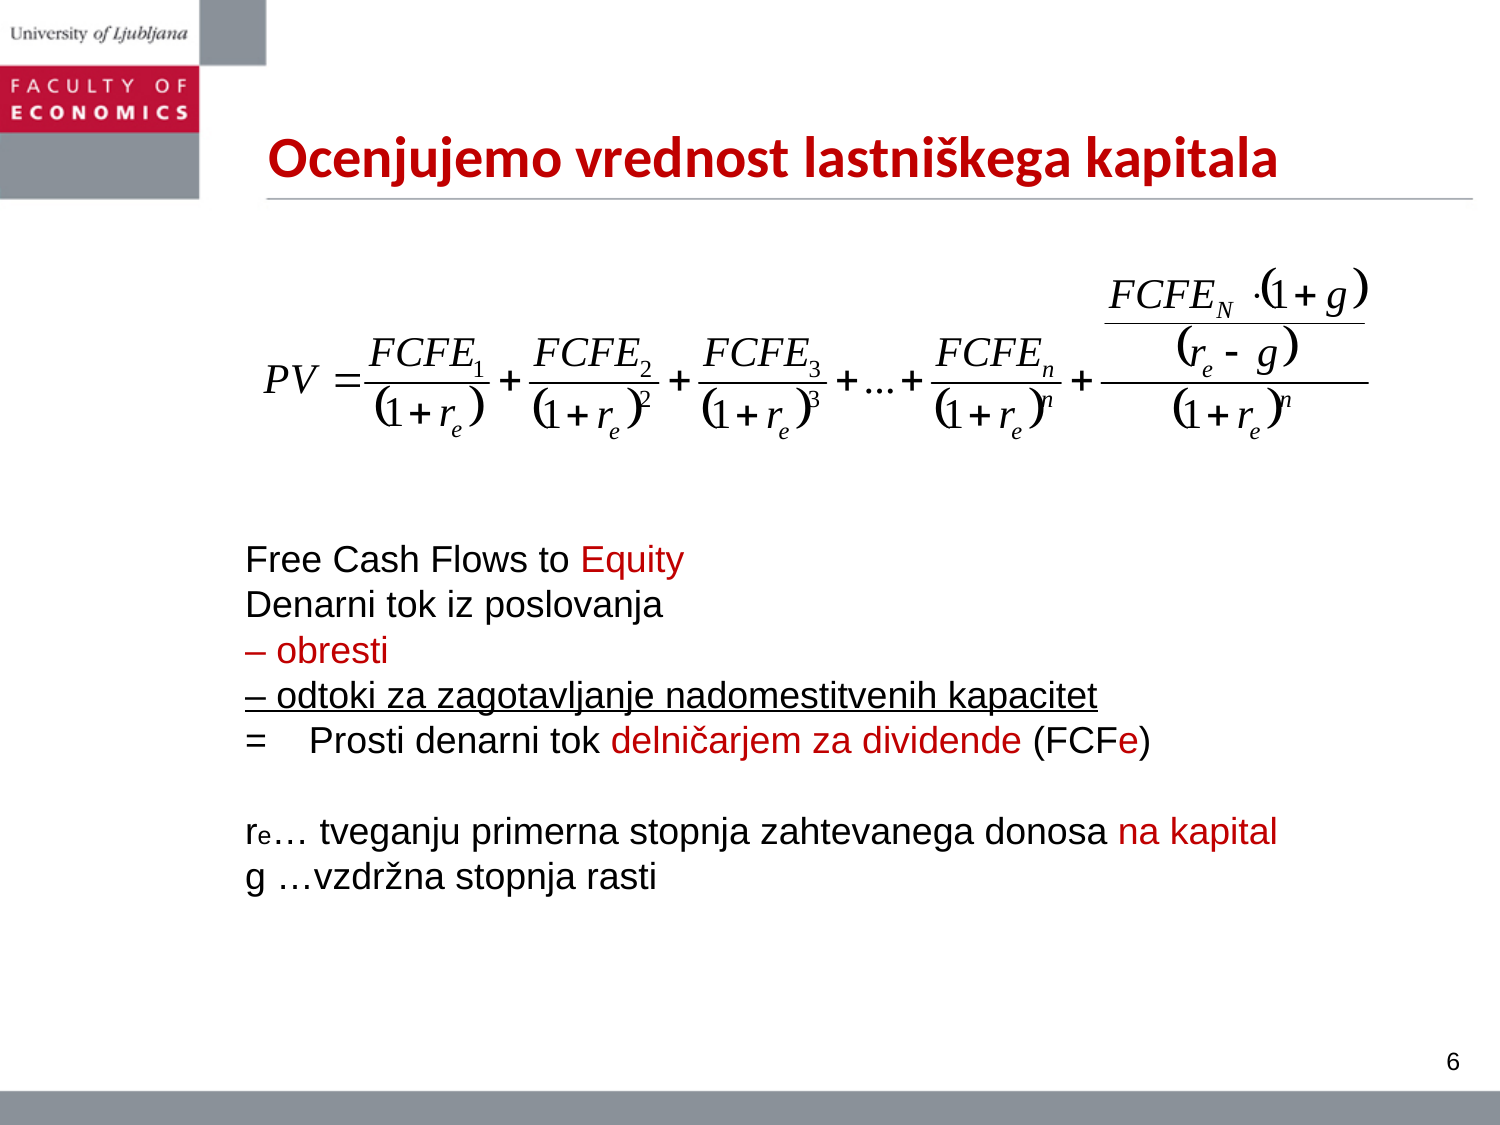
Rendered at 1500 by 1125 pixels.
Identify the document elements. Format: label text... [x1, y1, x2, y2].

text_box <number> [1162, 1037, 1476, 1101]
picture [0, 0, 1500, 1125]
title Ocenjujemo vrednost lastniškega kapitala [253, 78, 1500, 197]
list Free Cash Flows to Equity Denarni tok iz poslovanja – obresti – odtoki za zagotavljanje nadomestitvenih kapacitet = Prosti denarni tok delničarjem za dividende (FCFe) re… tveganju primerna stopnja zahtevanega donosa na kapital g …vzdržna stopnja rasti [230, 255, 1412, 1088]
text_box [256, 266, 1377, 450]
